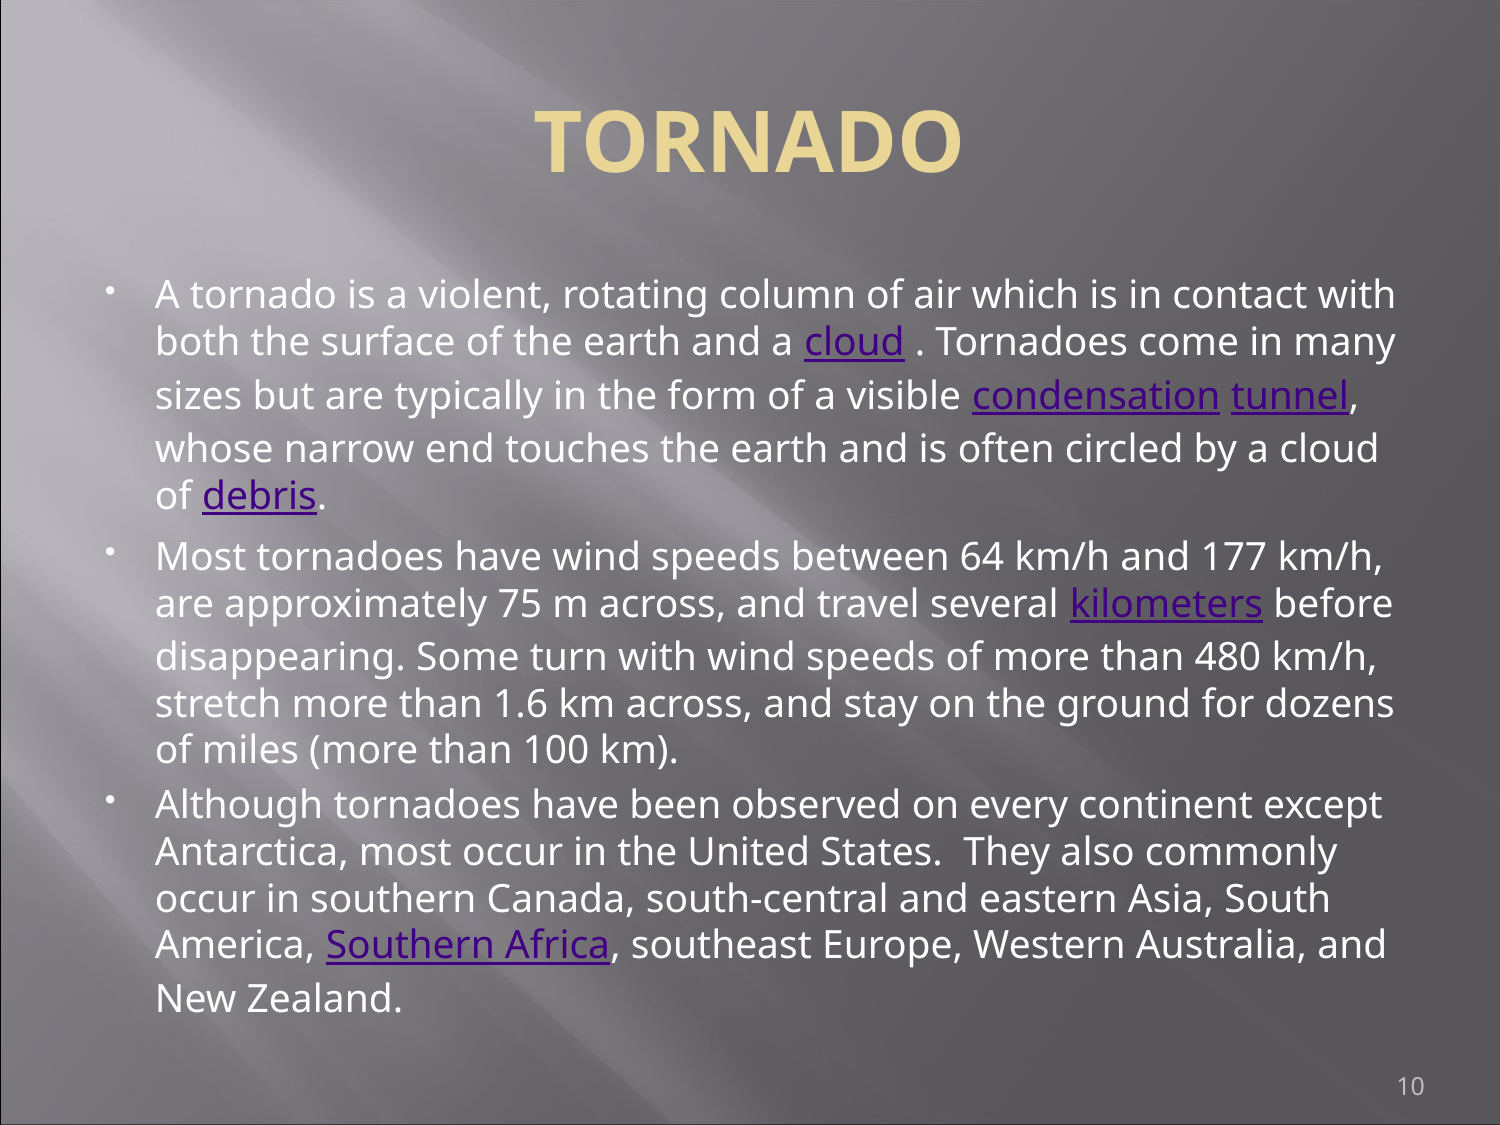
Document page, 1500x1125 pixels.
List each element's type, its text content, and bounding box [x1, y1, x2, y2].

picture [0, 0, 1500, 1125]
list A tornado is a violent, rotating column of air which is in contact with both the surface of the earth and a cloud . Tornadoes come in many sizes but are typically in the form of a visible condensation tunnel, whose narrow end touches the earth and is often circled by a cloud of debris. Most tornadoes have wind speeds between 64 km/h and 177 km/h, are approximately 75 m across, and travel several kilometers before disappearing. Some turn with wind speeds of more than 480 km/h, stretch more than 1.6 km across, and stay on the ground for dozens of miles (more than 100 km). Although tornadoes have been observed on every continent except Antarctica, most occur in the United States. They also commonly occur in southern Canada, south-central and eastern Asia, South America, Southern Africa, southeast Europe, Western Australia, and New Zealand. [75, 262, 1425, 1035]
title TORNADO [75, 45, 1425, 233]
slide_number <number> [1299, 1052, 1425, 1113]
